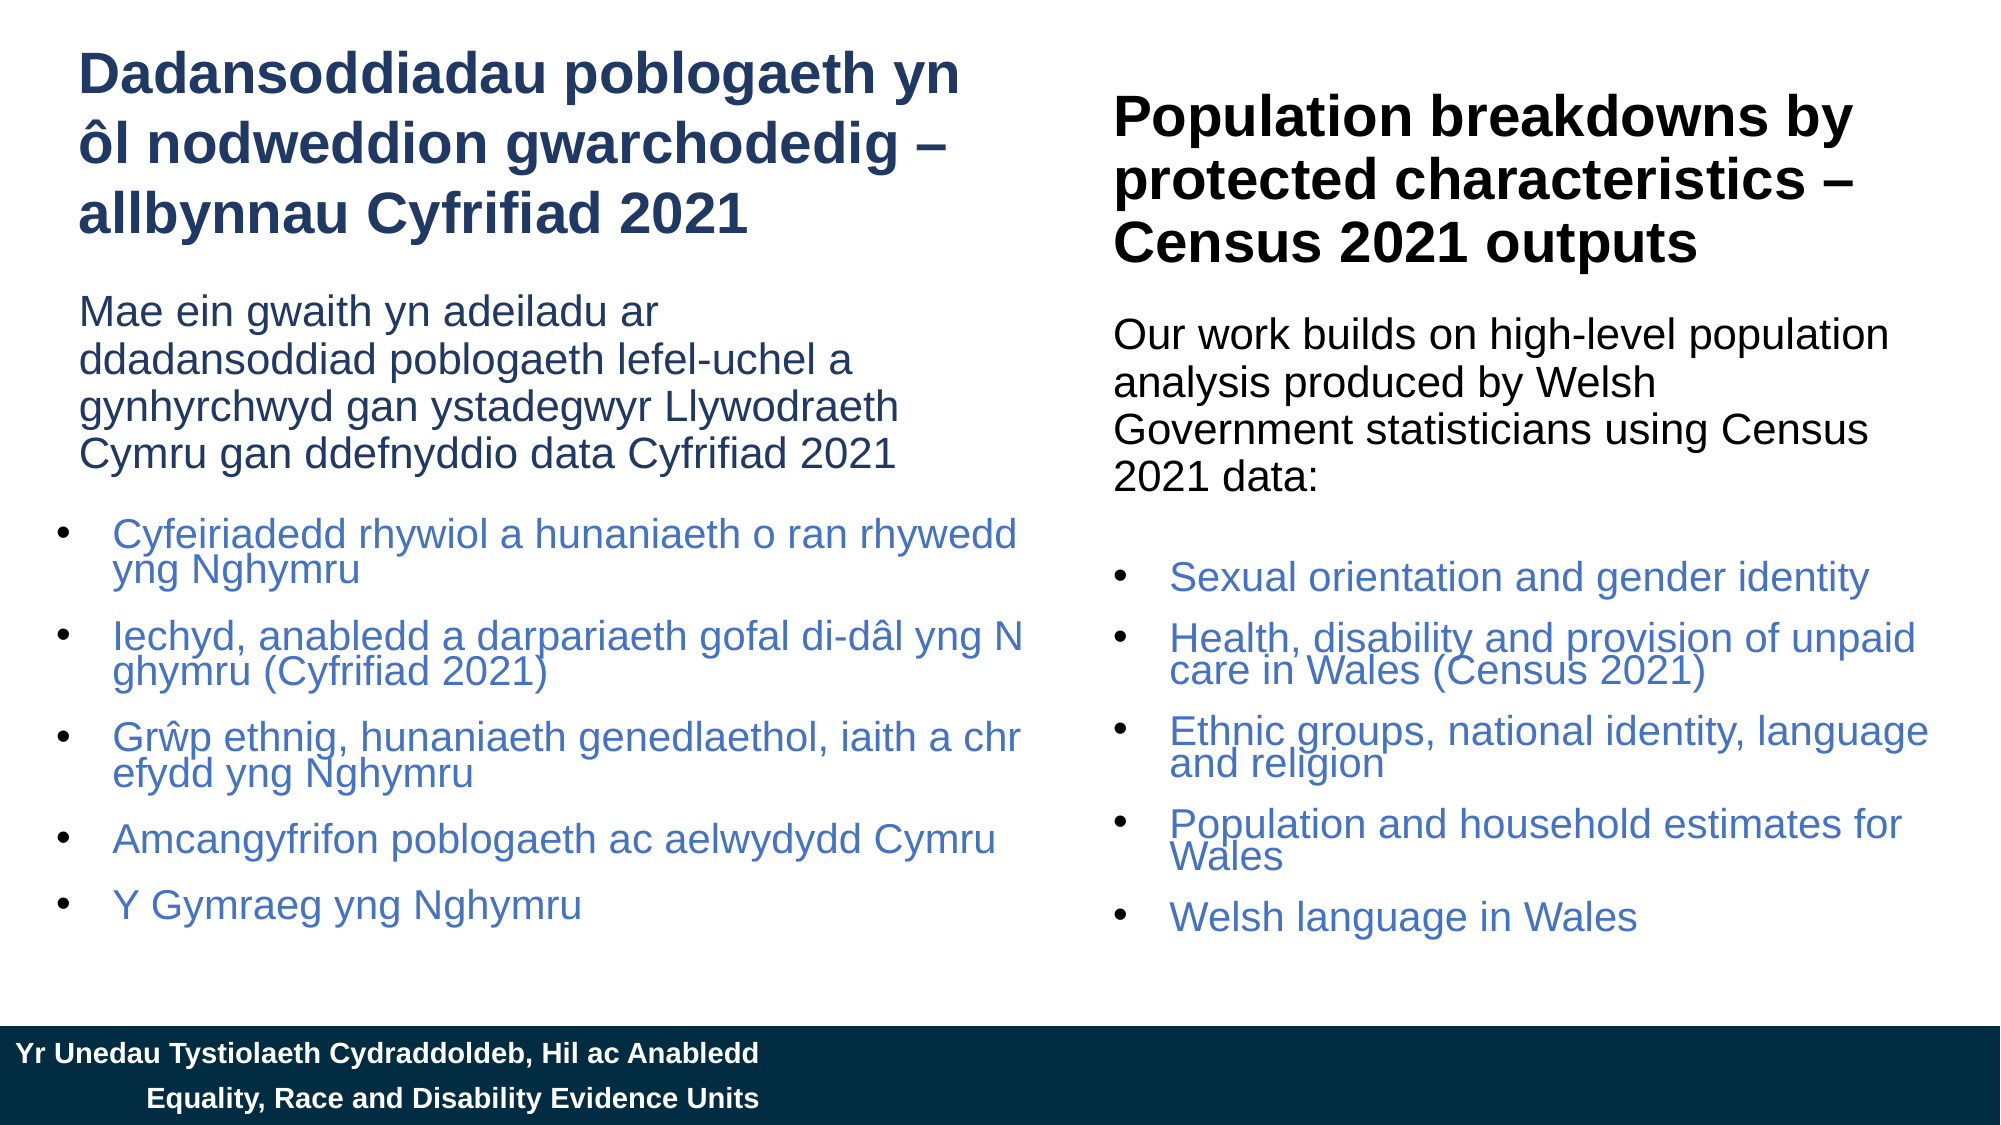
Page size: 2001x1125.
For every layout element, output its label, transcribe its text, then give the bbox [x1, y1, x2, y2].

text_box Mae ein gwaith yn adeiladu ar ddadansoddiad poblogaeth lefel-uchel a gynhyrchwyd gan ystadegwyr Llywodraeth Cymru gan ddefnyddio data Cyfrifiad 2021 [63, 281, 963, 459]
subtitle Sexual orientation and gender identity Health, disability and provision of unpaid care in Wales (Census 2021) Ethnic groups, national identity, language and religion Population and household estimates for Wales Welsh language in Wales [1098, 552, 1959, 1000]
title Population breakdowns by protected characteristics – Census 2021 outputs [1098, 79, 1896, 234]
text_box Dadansoddiadau poblogaeth yn ôl nodweddion gwarchodedig – allbynnau Cyfrifiad 2021 [63, 27, 1001, 255]
text_box Our work builds on high-level population analysis produced by Welsh Government statisticians using Census 2021 data: [1098, 304, 1918, 482]
text_box Yr Unedau Tystiolaeth Cydraddoldeb, Hil ac Anabledd Equality, Race and Disability Evidence Units [0, 1026, 2000, 1125]
text_box Cyfeiriadedd rhywiol a hunaniaeth o ran rhywedd yng Nghymru Iechyd, anabledd a darpariaeth gofal di-dâl yng Nghymru (Cyfrifiad 2021) Grŵp ethnig, hunaniaeth genedlaethol, iaith a chrefydd yng Nghymru Amcangyfrifon poblogaeth ac aelwydydd Cymru Y Gymraeg yng Nghymru [41, 504, 1056, 941]
